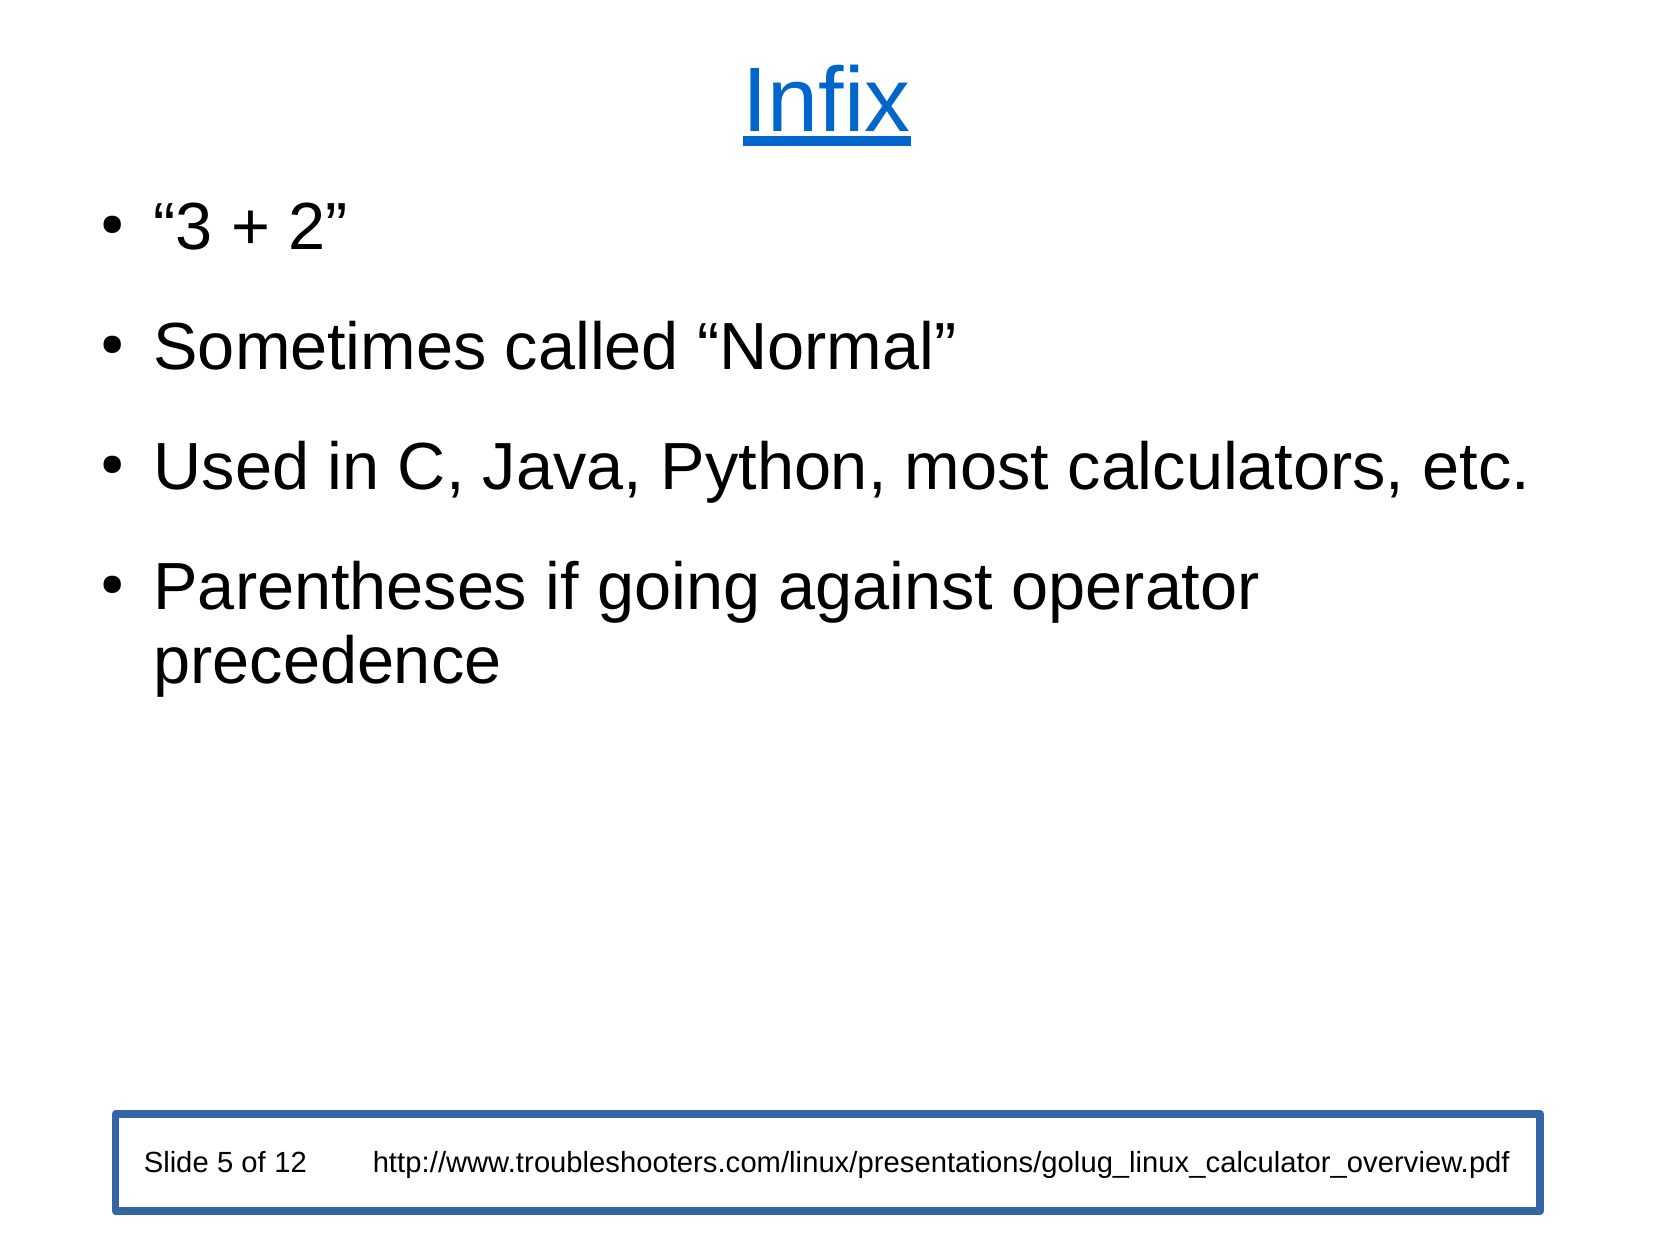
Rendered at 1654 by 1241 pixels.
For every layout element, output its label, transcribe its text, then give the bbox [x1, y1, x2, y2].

title Infix [82, 48, 1571, 152]
text_box Slide <number> of 12 http://www.troubleshooters.com/linux/presentations/golug_linux_calculator_overview.pdf [115, 1113, 1541, 1212]
list “3 + 2” Sometimes called “Normal” Used in C, Java, Python, most calculators, etc. Parentheses if going against operator precedence [82, 189, 1571, 880]
